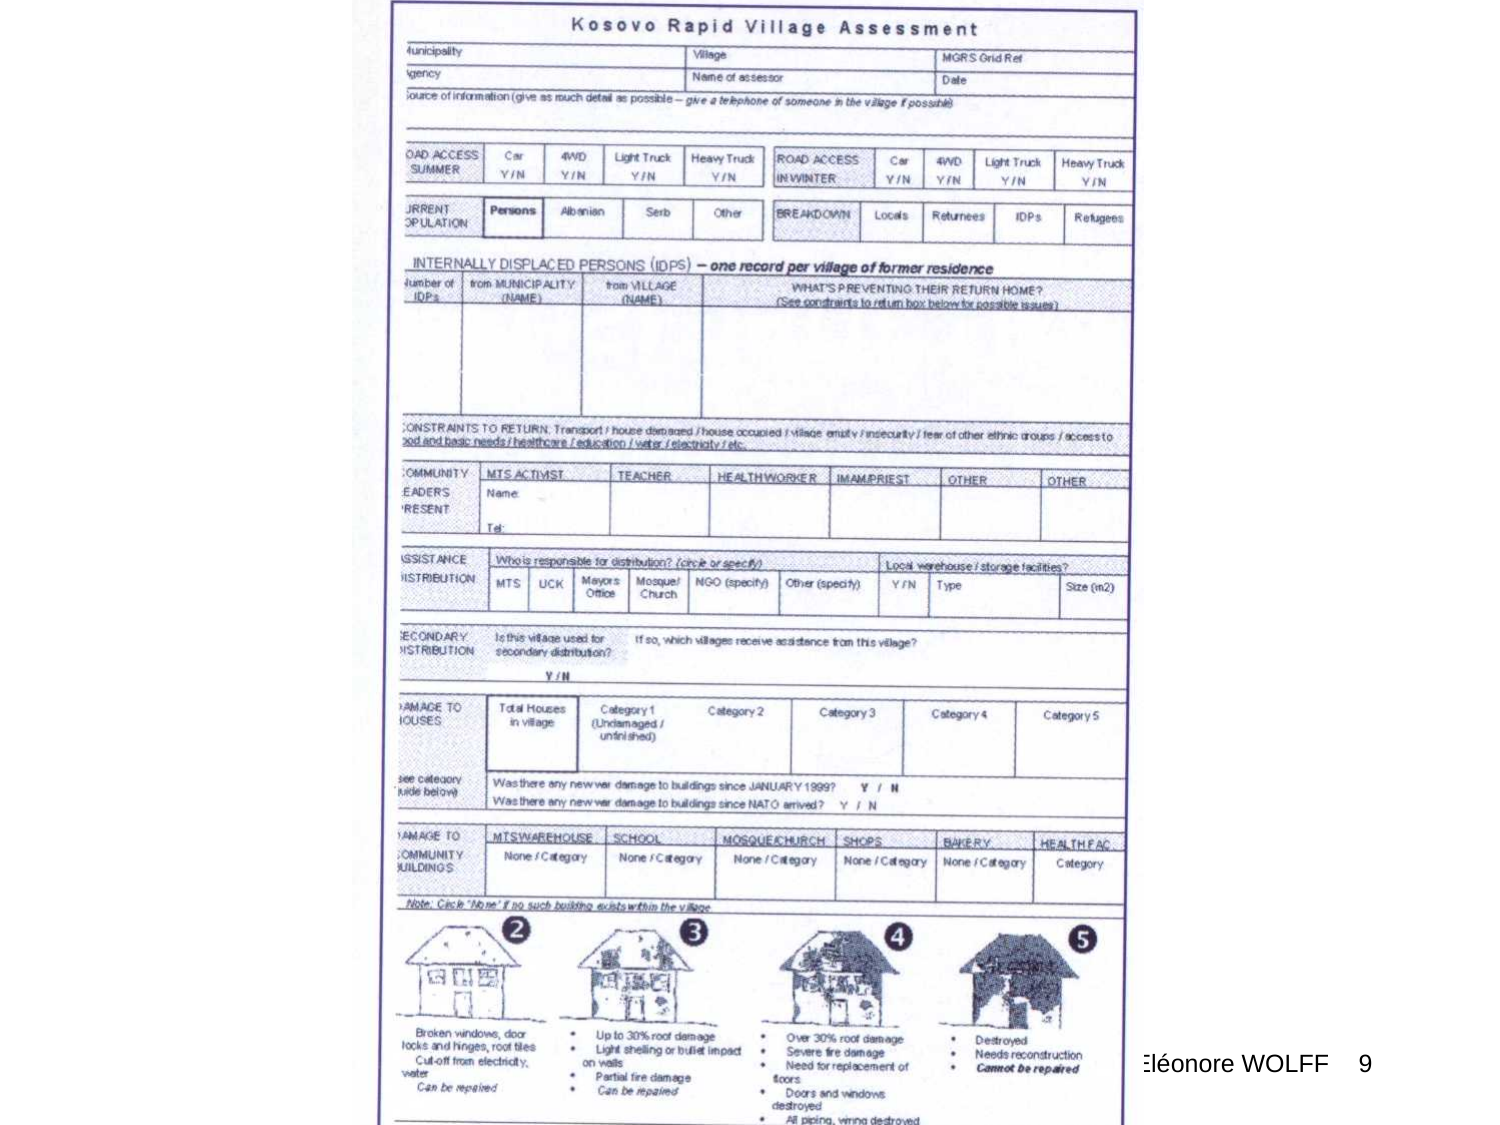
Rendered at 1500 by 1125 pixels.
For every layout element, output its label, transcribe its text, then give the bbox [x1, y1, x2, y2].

picture [352, 0, 1144, 1125]
text_box <number> [1144, 1025, 1388, 1101]
